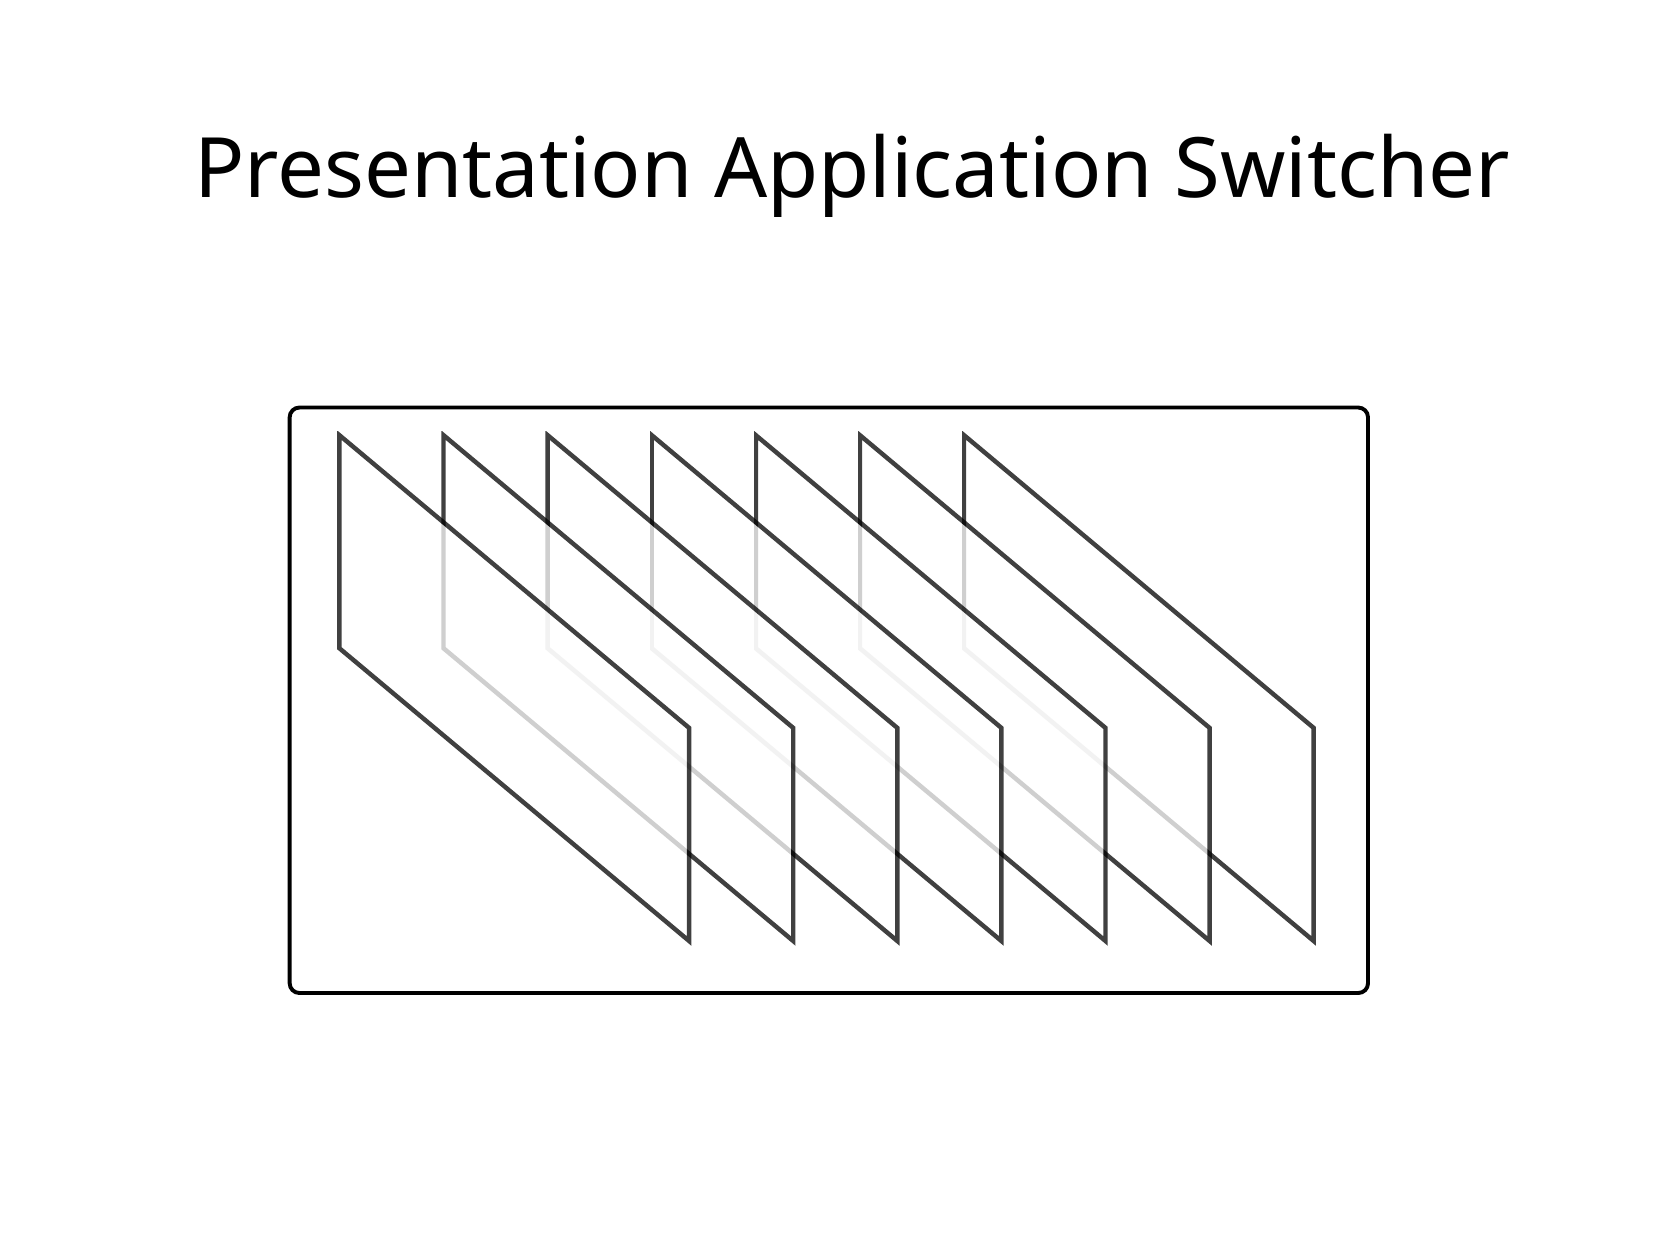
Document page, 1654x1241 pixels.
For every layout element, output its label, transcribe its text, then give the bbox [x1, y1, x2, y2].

text_box Presentation Application Switcher [180, 101, 1495, 211]
picture [247, 365, 1411, 1036]
